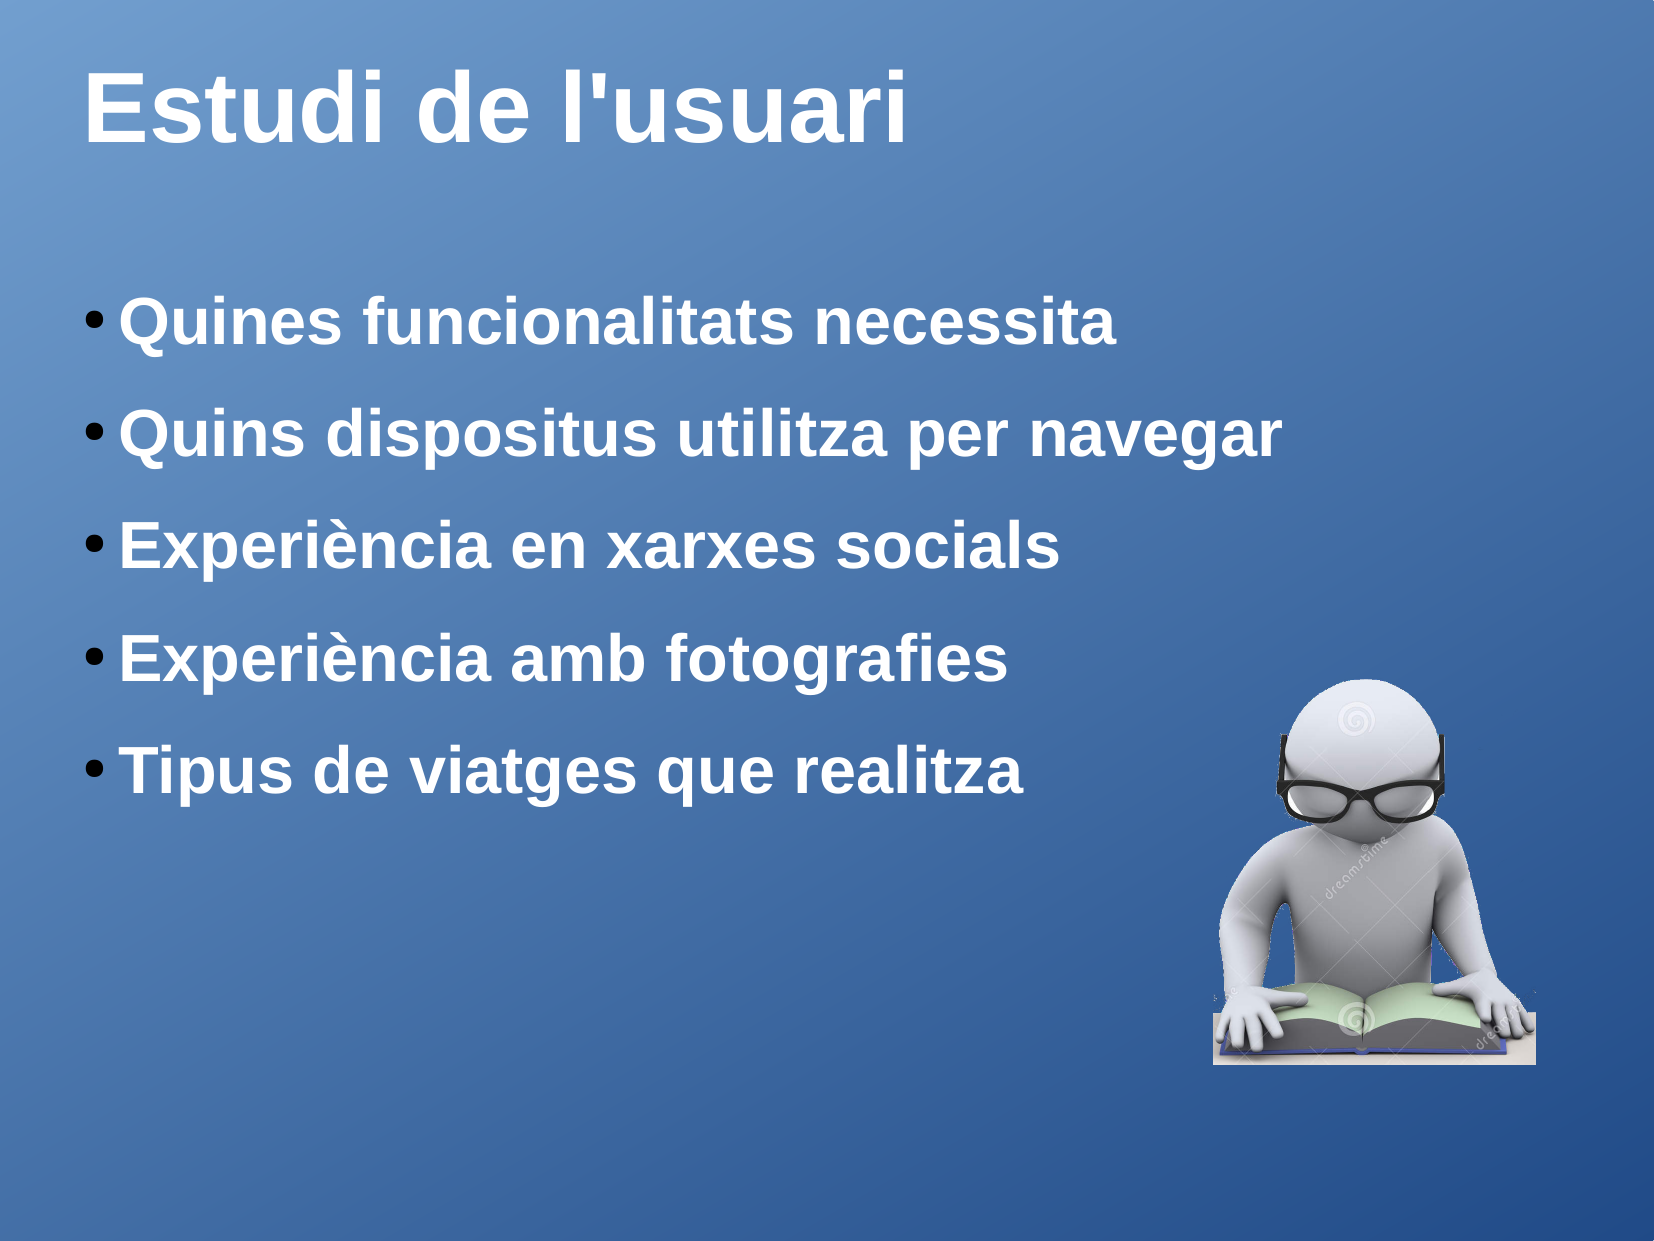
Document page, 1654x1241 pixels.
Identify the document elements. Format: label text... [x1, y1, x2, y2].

subtitle Quines funcionalitats necessita Quins dispositus utilitza per navegar Experiència en xarxes socials Experiència amb fotografies Tipus de viatges que realitza [82, 265, 1571, 789]
title Estudi de l'usuari [82, 49, 1571, 166]
picture [1213, 661, 1536, 1065]
text_box [807, 593, 1229, 756]
